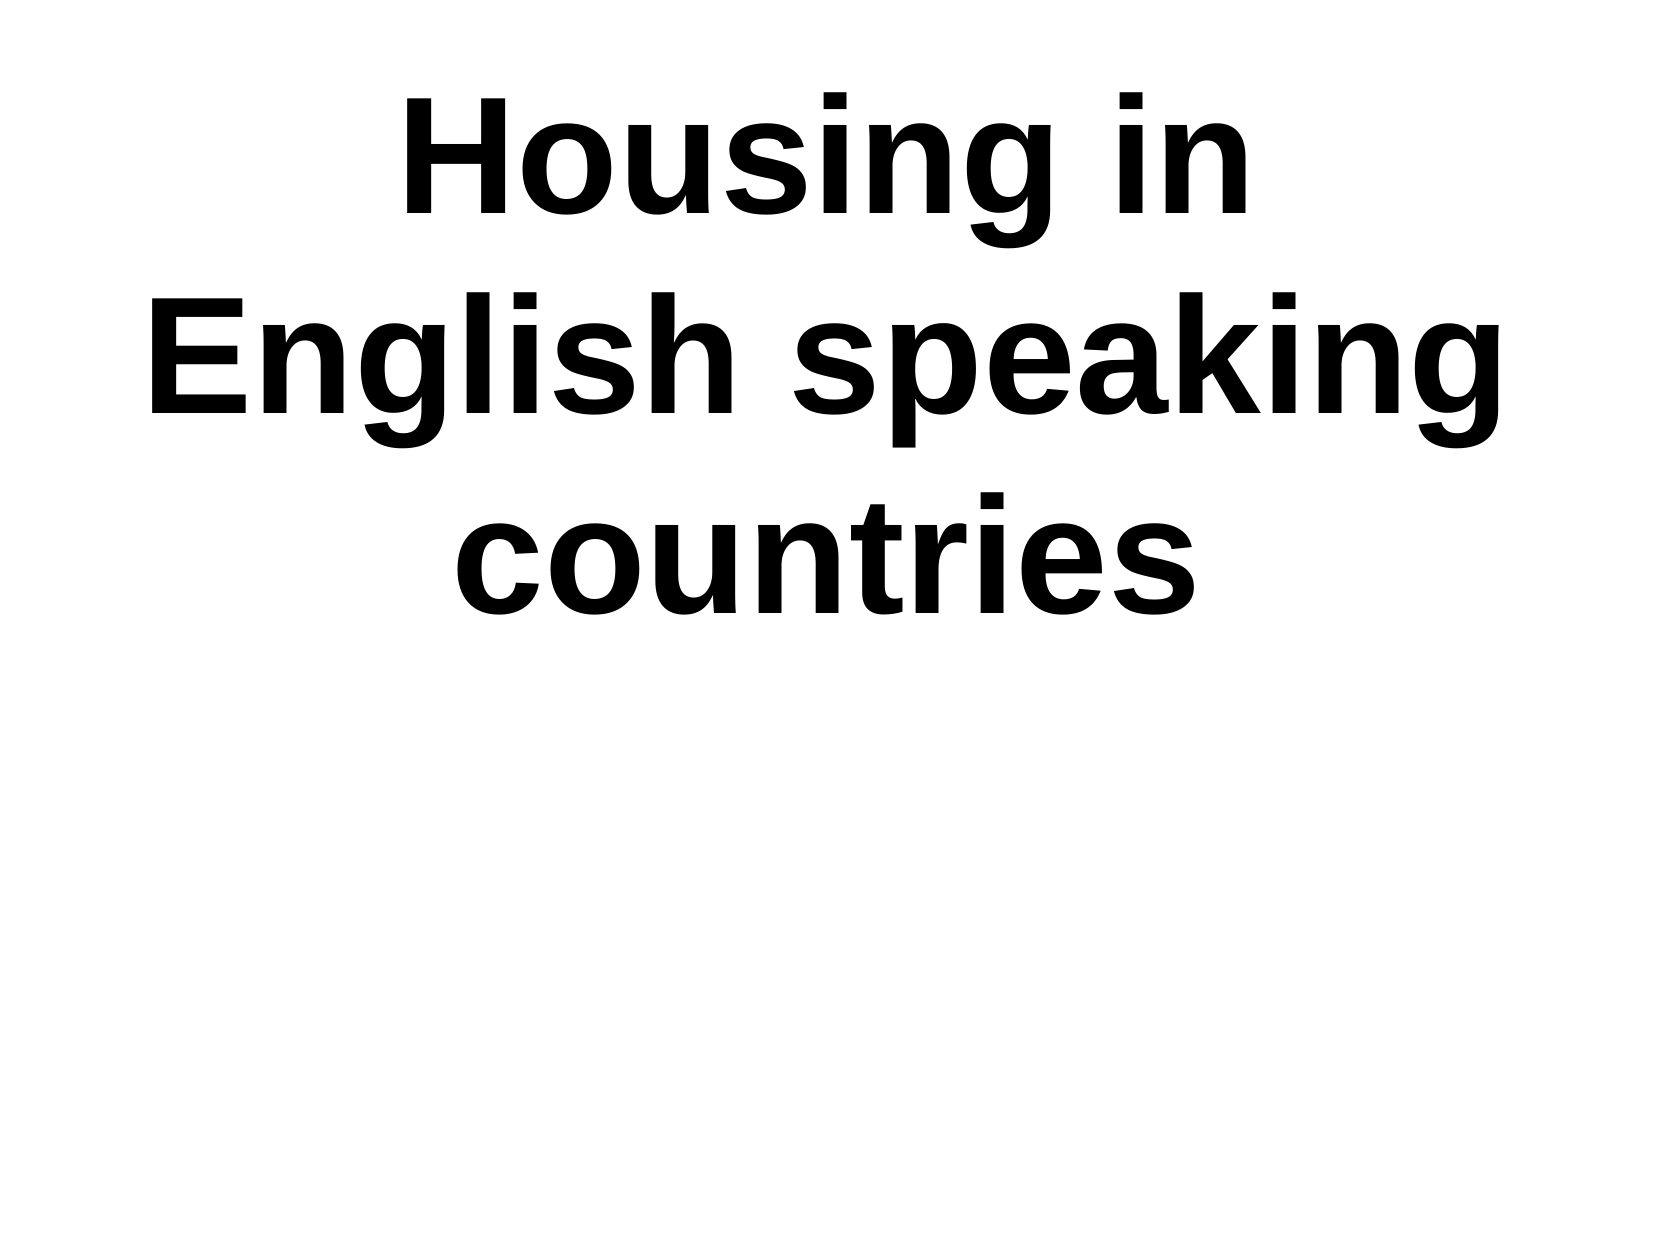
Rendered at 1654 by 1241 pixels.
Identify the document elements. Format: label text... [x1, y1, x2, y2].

subtitle Housing in English speaking countries Kateřina Zajíčková HT4 [82, 47, 1571, 1193]
